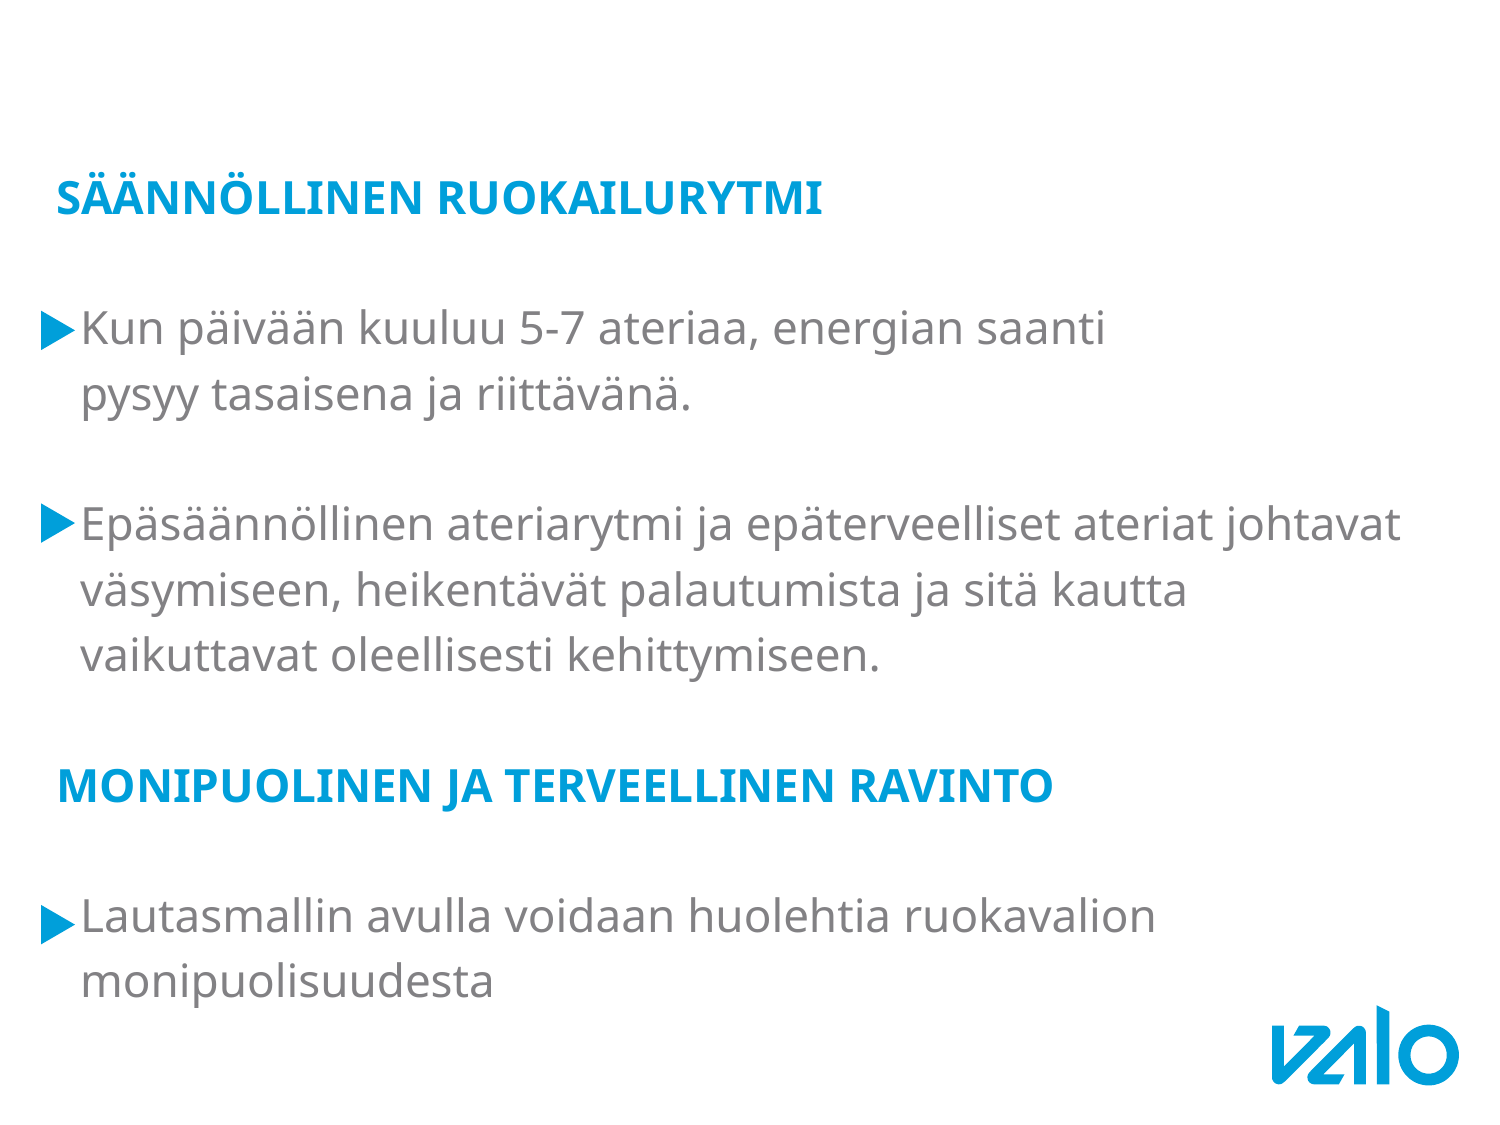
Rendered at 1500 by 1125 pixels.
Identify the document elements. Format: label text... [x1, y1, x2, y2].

text_box [41, 904, 76, 945]
text_box [41, 503, 76, 543]
list SÄÄNNÖLLINEN RUOKAILURYTMI Kun päivään kuuluu 5-7 ateriaa, energian saanti pysyy tasaisena ja riittävänä. Epäsäännöllinen ateriarytmi ja epäterveelliset ateriat johtavat väsymiseen, heikentävät palautumista ja sitä kautta vaikuttavat oleellisesti kehittymiseen. MONIPUOLINEN JA TERVEELLINEN RAVINTO Lautasmallin avulla voidaan huolehtia ruokavalion monipuolisuudesta [41, 160, 1483, 1054]
text_box [41, 310, 76, 351]
